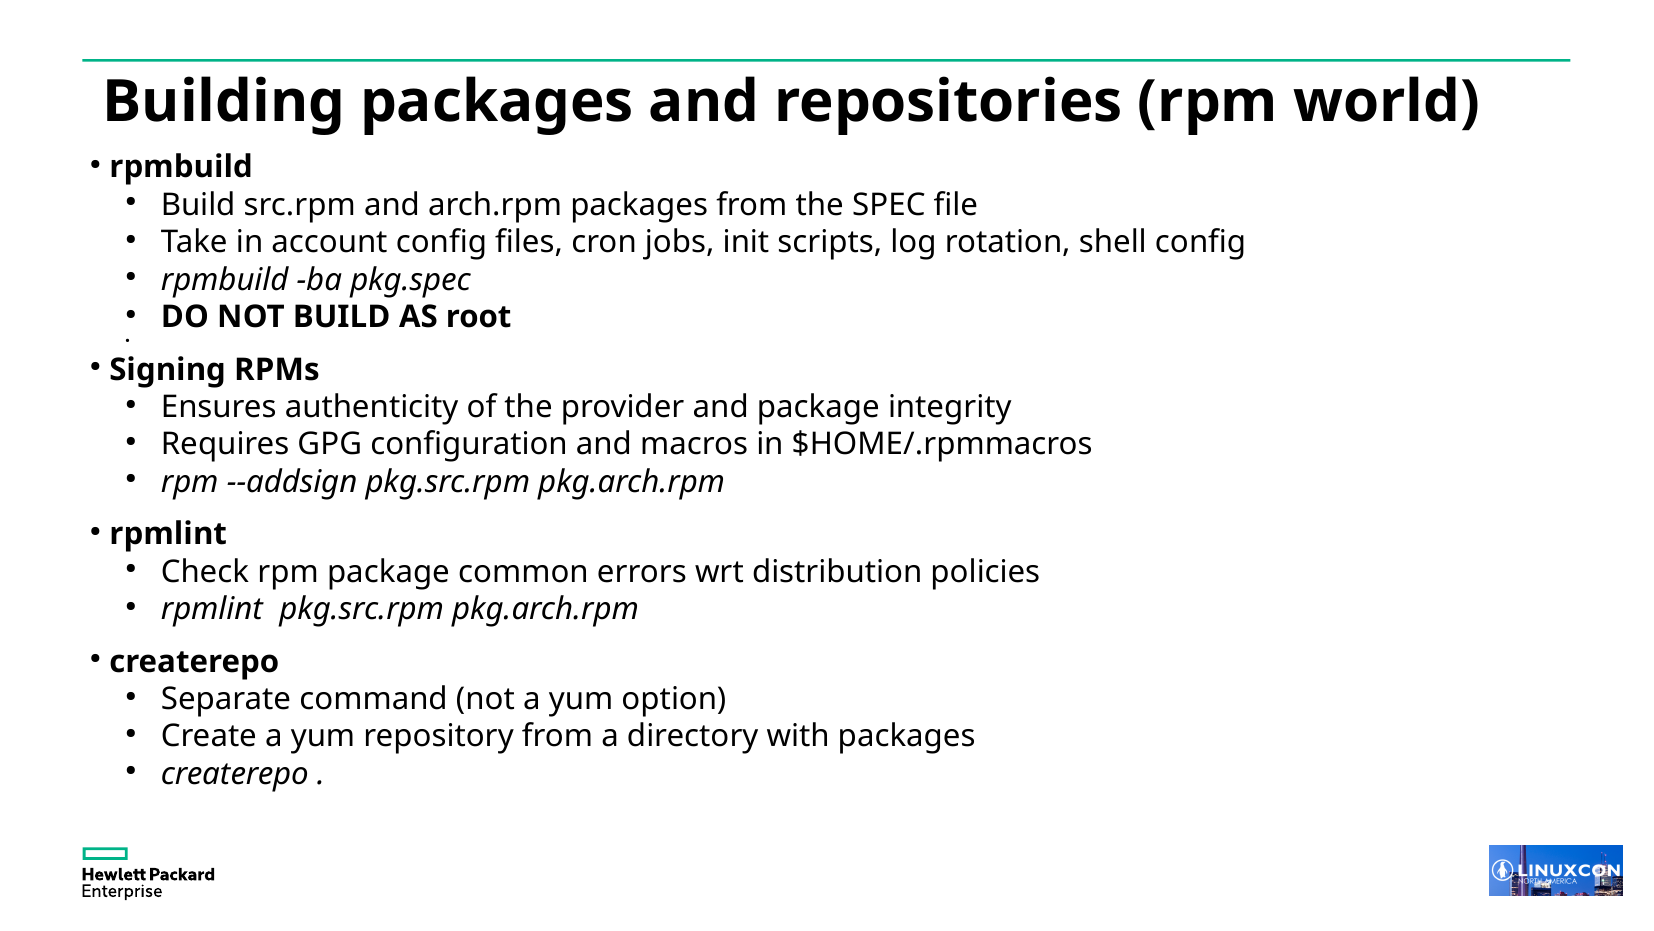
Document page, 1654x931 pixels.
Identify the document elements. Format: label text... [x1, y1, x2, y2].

picture [1489, 873, 1623, 896]
text_box rpmbuild Build src.rpm and arch.rpm packages from the SPEC file Take in account config files, cron jobs, init scripts, log rotation, shell config rpmbuild -ba pkg.spec DO NOT BUILD AS root Signing RPMs Ensures authenticity of the provider and package integrity Requires GPG configuration and macros in $HOME/.rpmmacros rpm --addsign pkg.src.rpm pkg.arch.rpm rpmlint Check rpm package common errors wrt distribution policies rpmlint pkg.src.rpm pkg.arch.rpm createrepo Separate command (not a yum option) Create a yum repository from a directory with packages createrepo . [78, 146, 1654, 873]
title Building packages and repositories (rpm world) [90, 55, 1506, 133]
